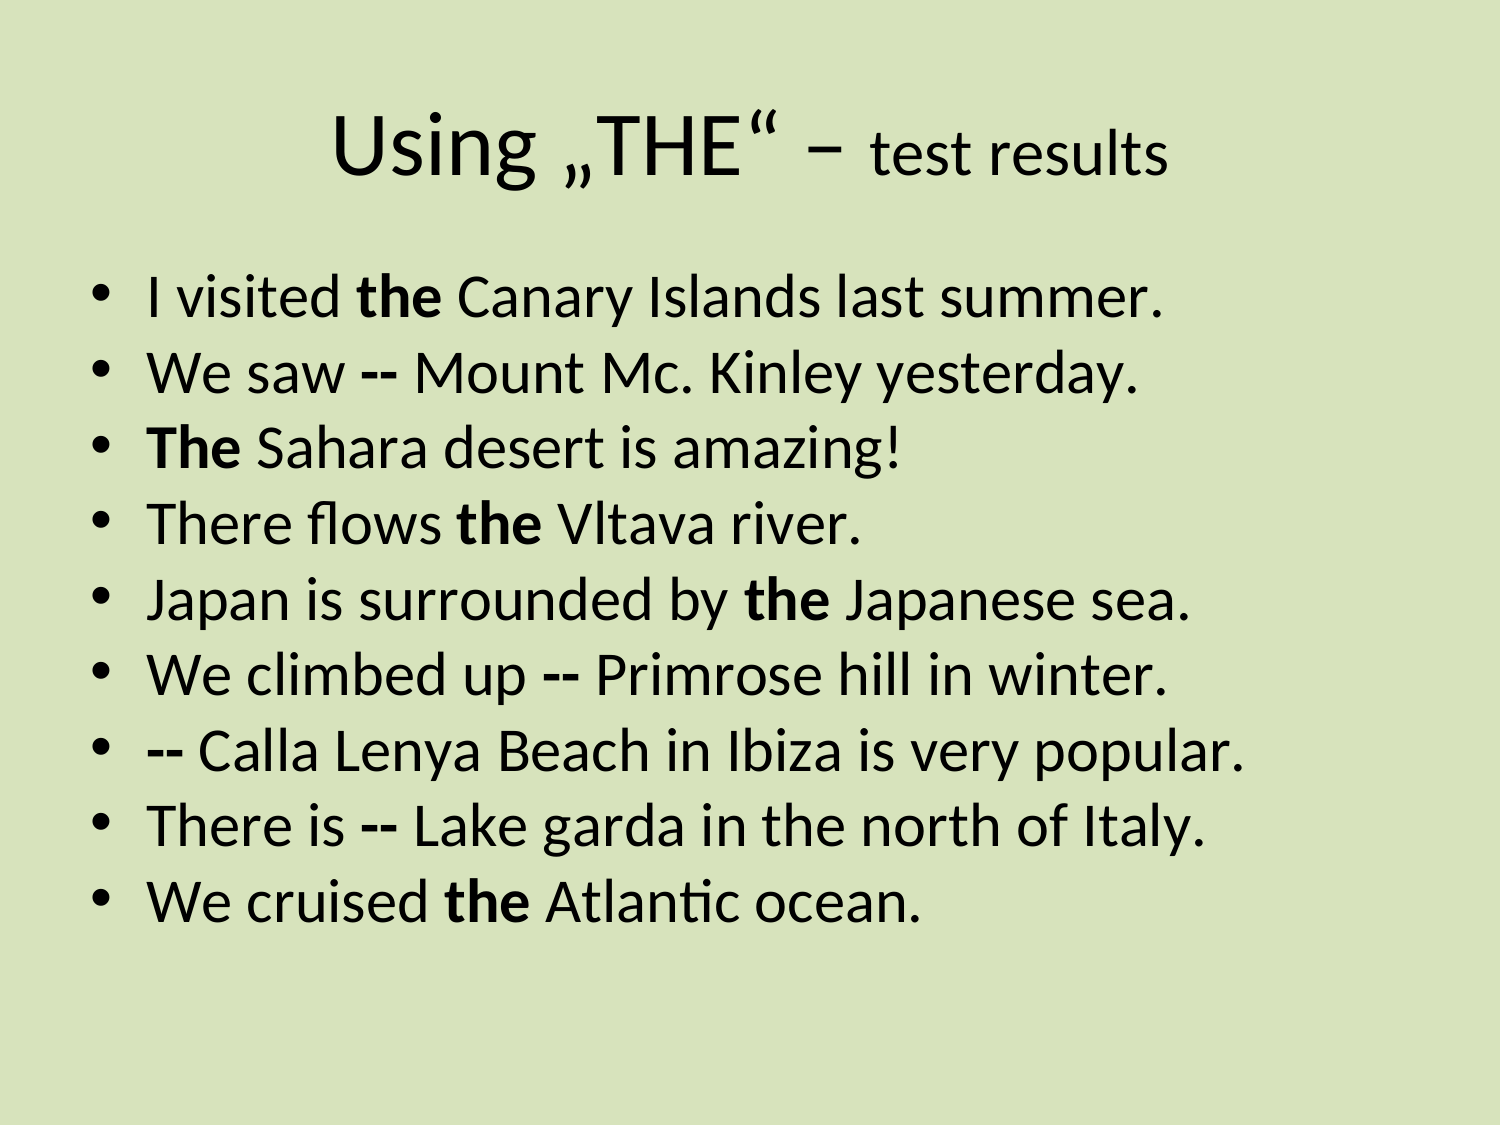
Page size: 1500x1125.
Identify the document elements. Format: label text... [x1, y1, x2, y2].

list I visited the Canary Islands last summer. We saw -- Mount Mc. Kinley yesterday. The Sahara desert is amazing! There flows the Vltava river. Japan is surrounded by the Japanese sea. We climbed up -- Primrose hill in winter. -- Calla Lenya Beach in Ibiza is very popular. There is -- Lake garda in the north of Italy. We cruised the Atlantic ocean. [75, 262, 1426, 1006]
title Using „THE“ – test results [75, 45, 1426, 233]
